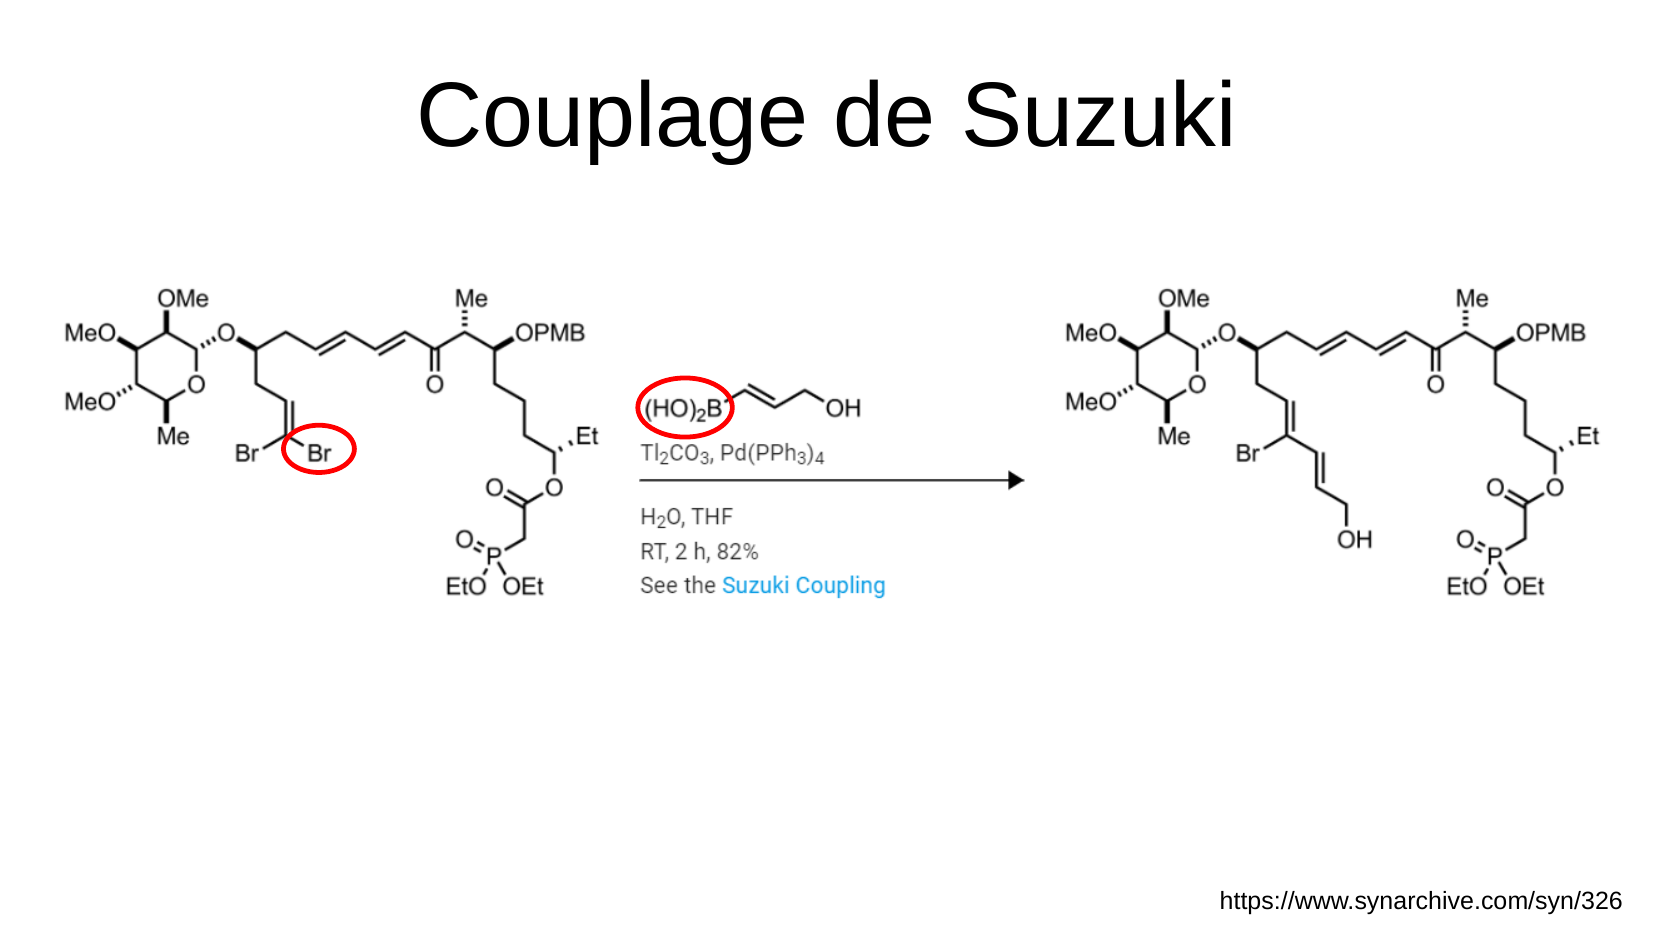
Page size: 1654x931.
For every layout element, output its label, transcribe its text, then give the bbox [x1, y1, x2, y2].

title Couplage de Suzuki [82, 37, 1571, 193]
picture [40, 238, 1624, 698]
text_box https://www.synarchive.com/syn/326 [1204, 879, 1654, 931]
